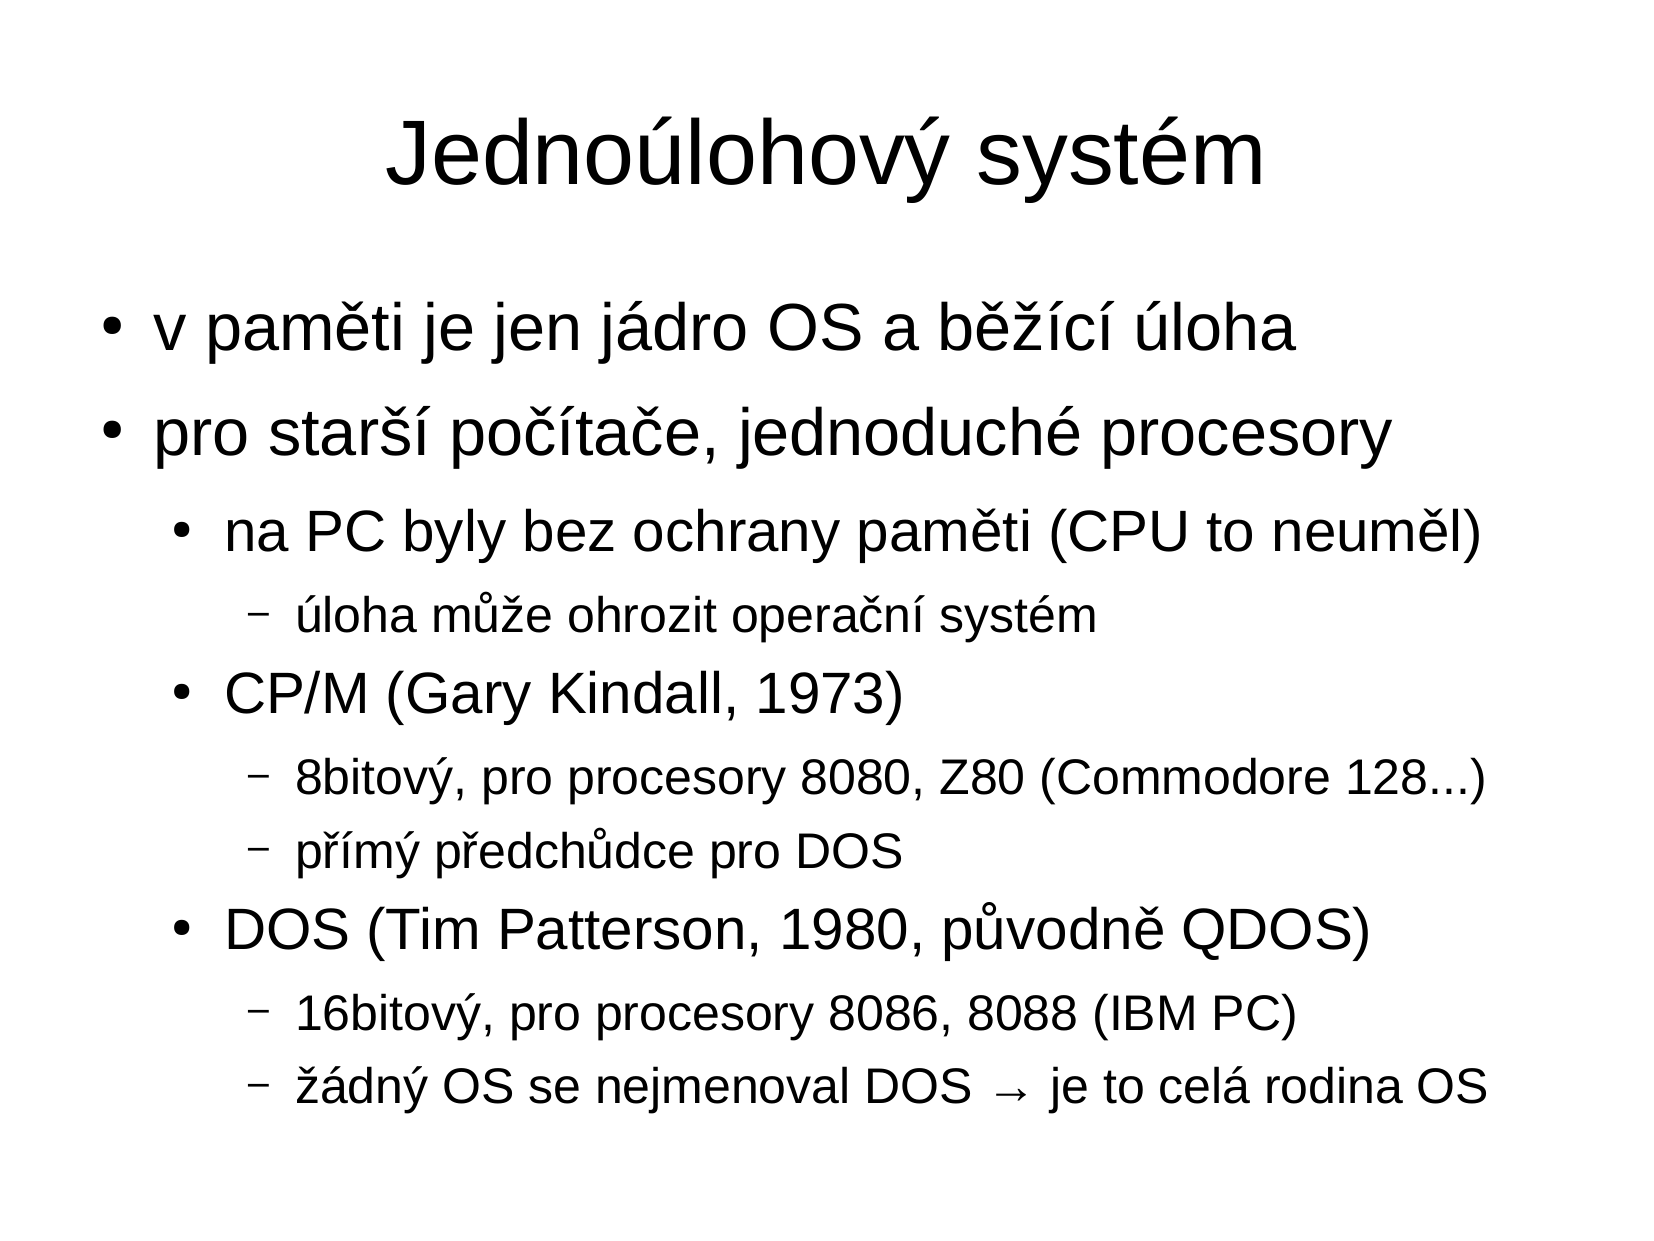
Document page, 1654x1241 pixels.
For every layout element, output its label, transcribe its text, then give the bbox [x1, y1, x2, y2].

title Jednoúlohový systém [82, 49, 1571, 257]
list v paměti je jen jádro OS a běžící úloha pro starší počítače, jednoduché procesory na PC byly bez ochrany paměti (CPU to neuměl) úloha může ohrozit operační systém CP/M (Gary Kindall, 1973) 8bitový, pro procesory 8080, Z80 (Commodore 128...) přímý předchůdce pro DOS DOS (Tim Patterson, 1980, původně QDOS) 16bitový, pro procesory 8086, 8088 (IBM PC) žádný OS se nejmenoval DOS → je to celá rodina OS [82, 290, 1571, 1115]
